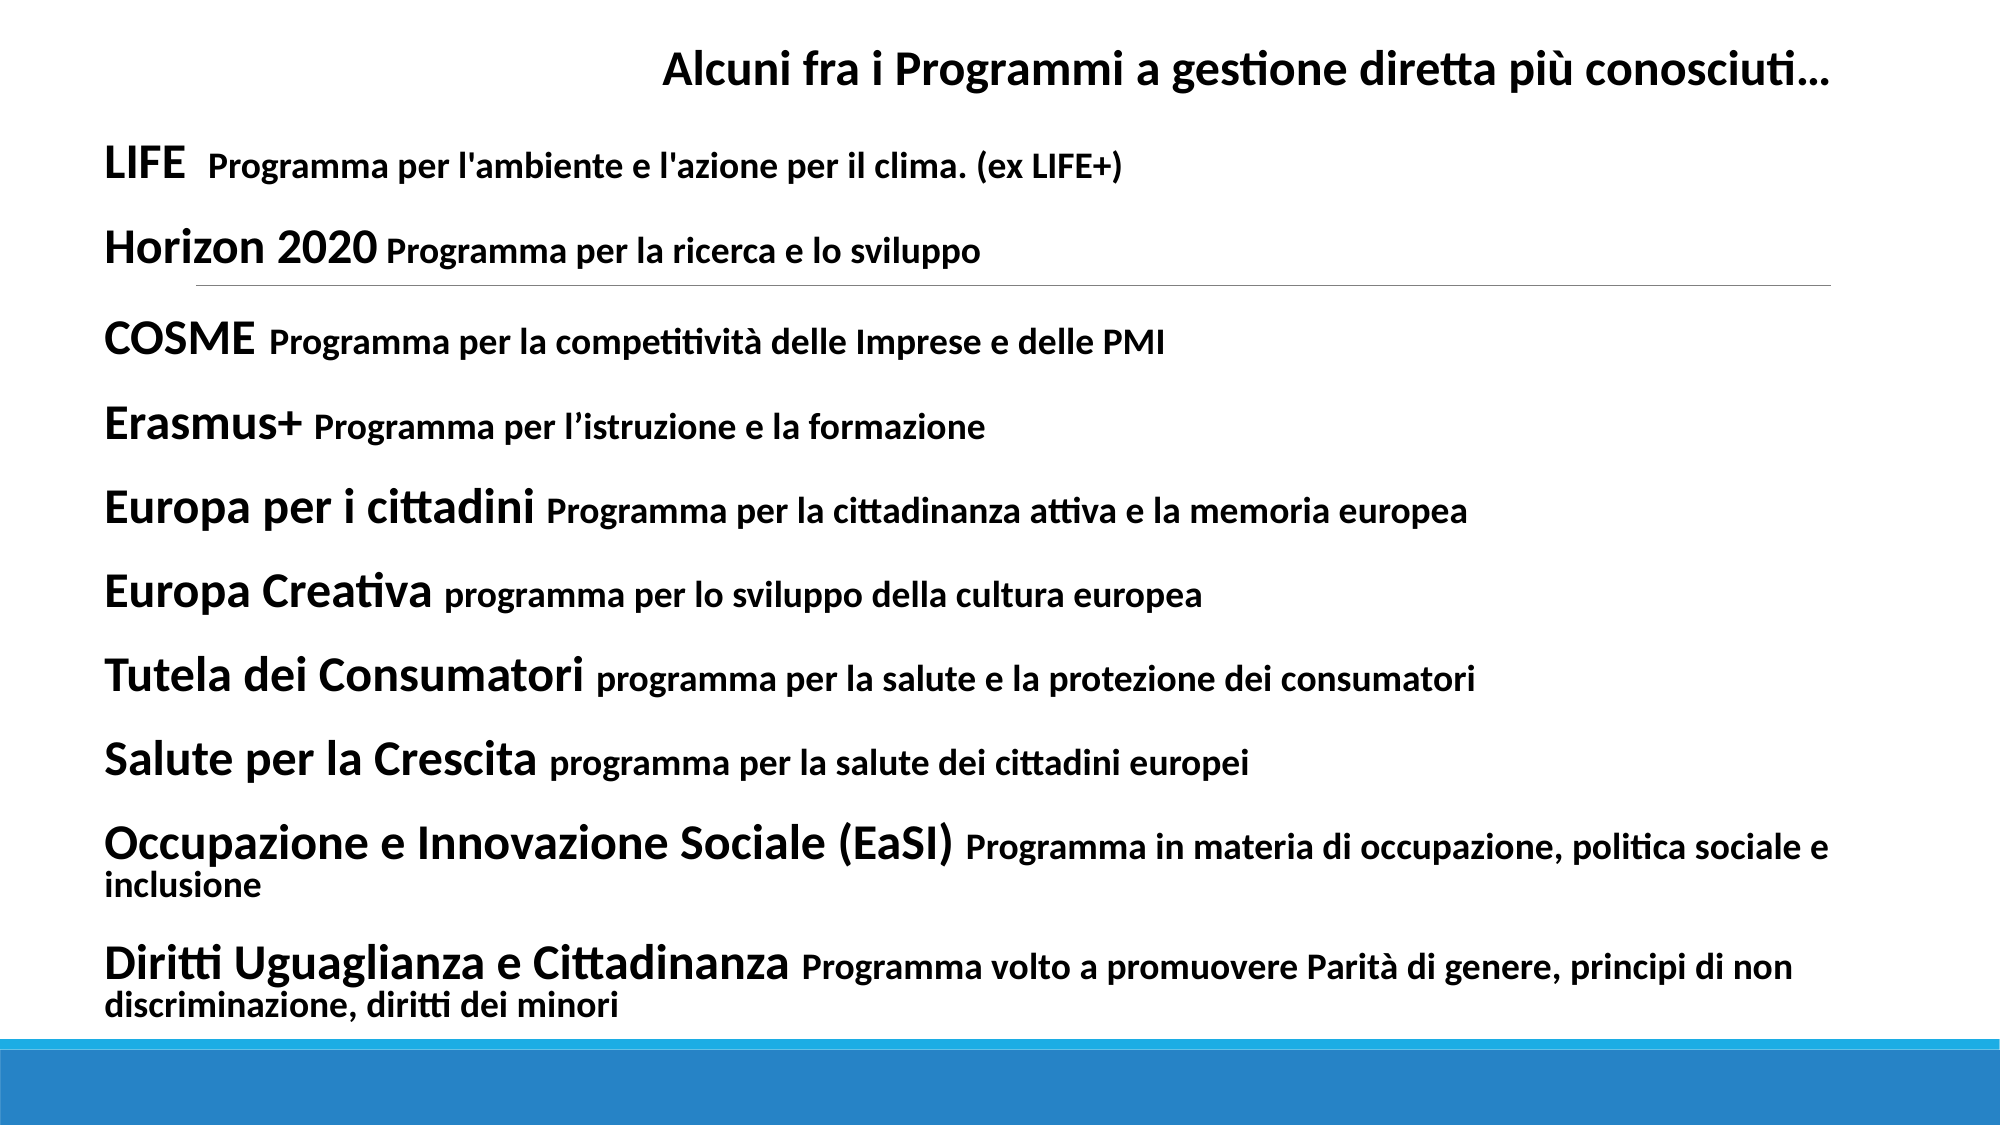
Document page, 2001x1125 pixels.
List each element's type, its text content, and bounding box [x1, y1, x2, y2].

text_box LIFE Programma per l'ambiente e l'azione per il clima. (ex LIFE+) Horizon 2020 Programma per la ricerca e lo sviluppo COSME Programma per la competitività delle Imprese e delle PMI Erasmus+ Programma per l’istruzione e la formazione Europa per i cittadini Programma per la cittadinanza attiva e la memoria europea Europa Creativa programma per lo sviluppo della cultura europea Tutela dei Consumatori programma per la salute e la protezione dei consumatori Salute per la Crescita programma per la salute dei cittadini europei Occupazione e Innovazione Sociale (EaSI) Programma in materia di occupazione, politica sociale e inclusione Diritti Uguaglianza e Cittadinanza Programma volto a promuovere Parità di genere, principi di non discriminazione, diritti dei minori [89, 126, 1863, 1125]
text_box Alcuni fra i Programmi a gestione diretta più conosciuti… [647, 28, 1965, 103]
